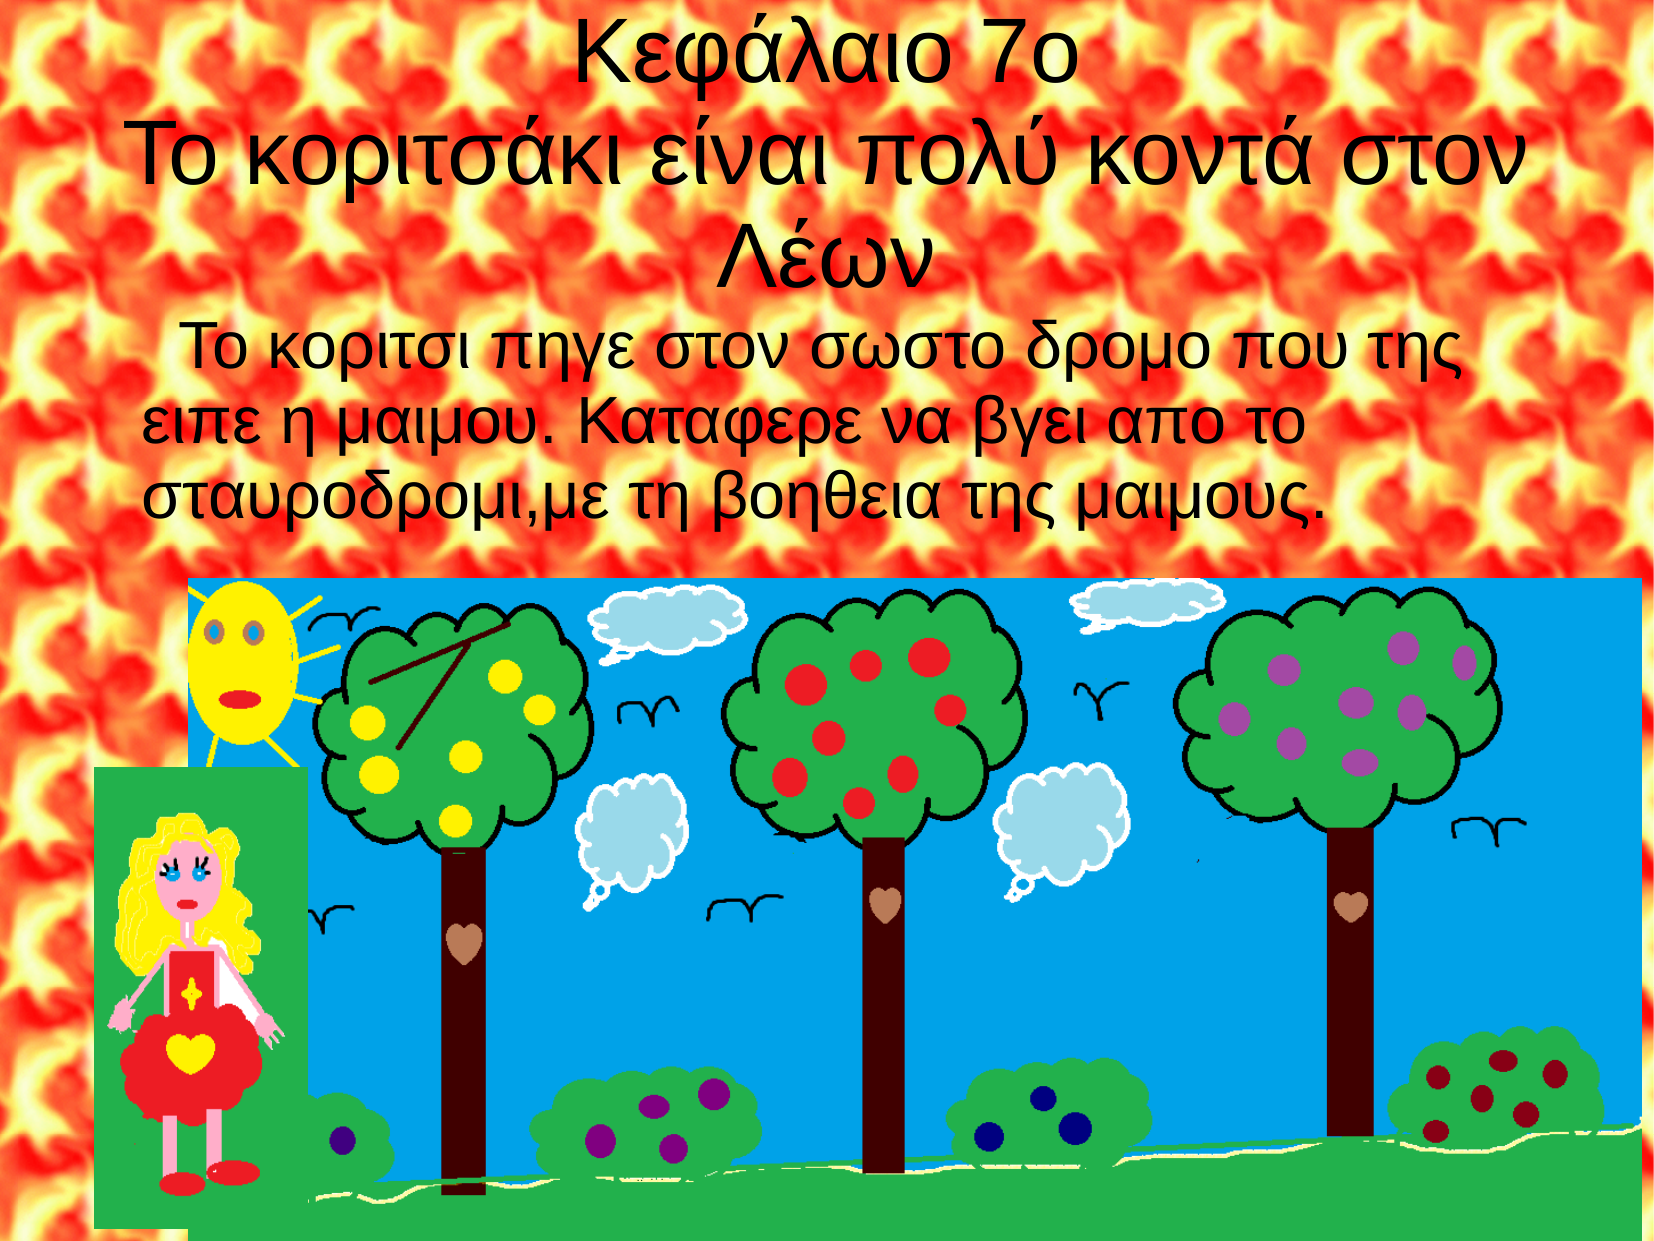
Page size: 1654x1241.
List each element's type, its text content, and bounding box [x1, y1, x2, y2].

title Κεφάλαιο 7ο Το κοριτσάκι είναι πολύ κοντά στον Λέων [82, 0, 1571, 307]
picture [0, 0, 1654, 1241]
list Το κοριτσι πηγε στον σωστο δρομο που της ειπε η μαιμου. Καταφερε να βγει απο το σταυροδρομι,με τη βοηθεια της μαιμους. [70, 308, 1526, 1028]
